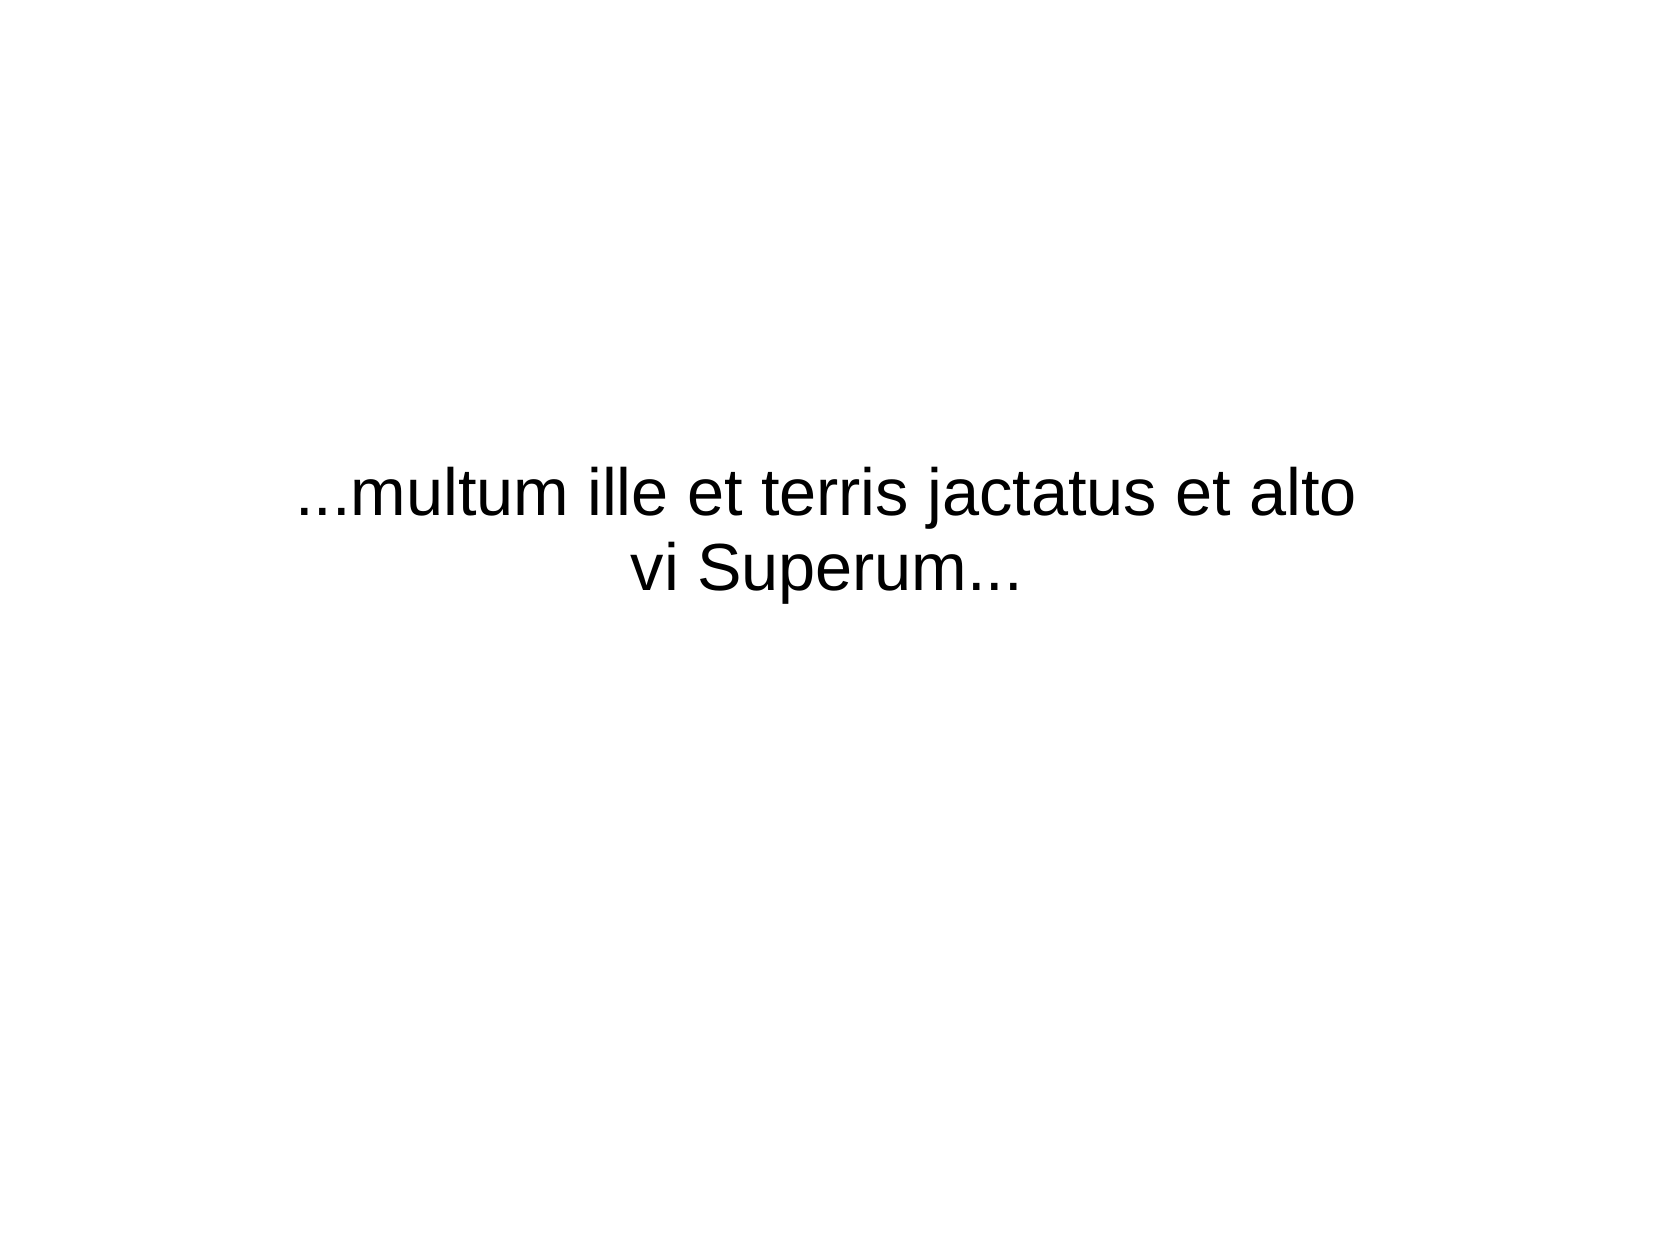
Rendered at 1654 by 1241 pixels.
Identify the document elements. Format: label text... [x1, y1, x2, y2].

subtitle ...multum ille et terris jactatus et alto vi Superum... [82, 49, 1571, 1010]
